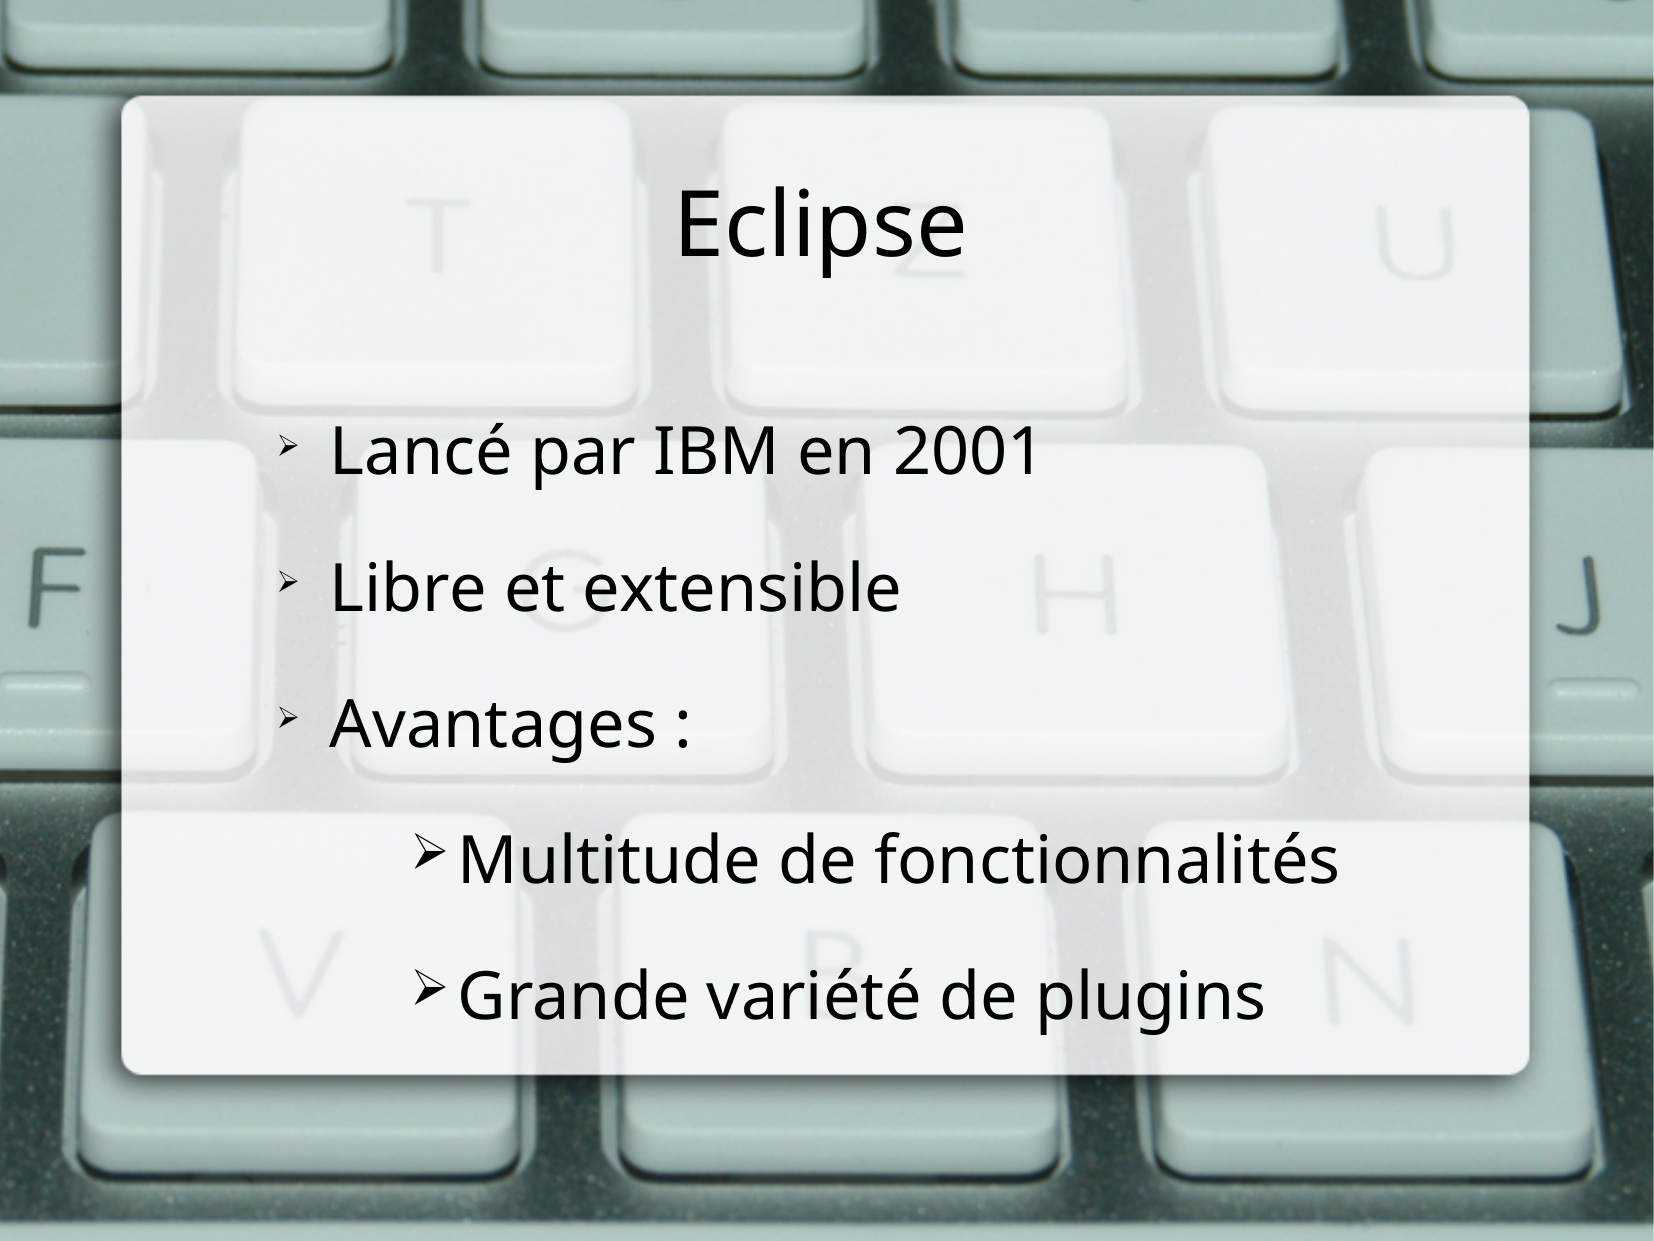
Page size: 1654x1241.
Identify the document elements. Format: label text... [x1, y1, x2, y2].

list Lancé par IBM en 2001 Libre et extensible Avantages : Multitude de fonctionnalités Grande variété de plugins [221, 358, 1433, 882]
picture [0, 0, 1654, 1241]
title Eclipse [135, 117, 1506, 325]
